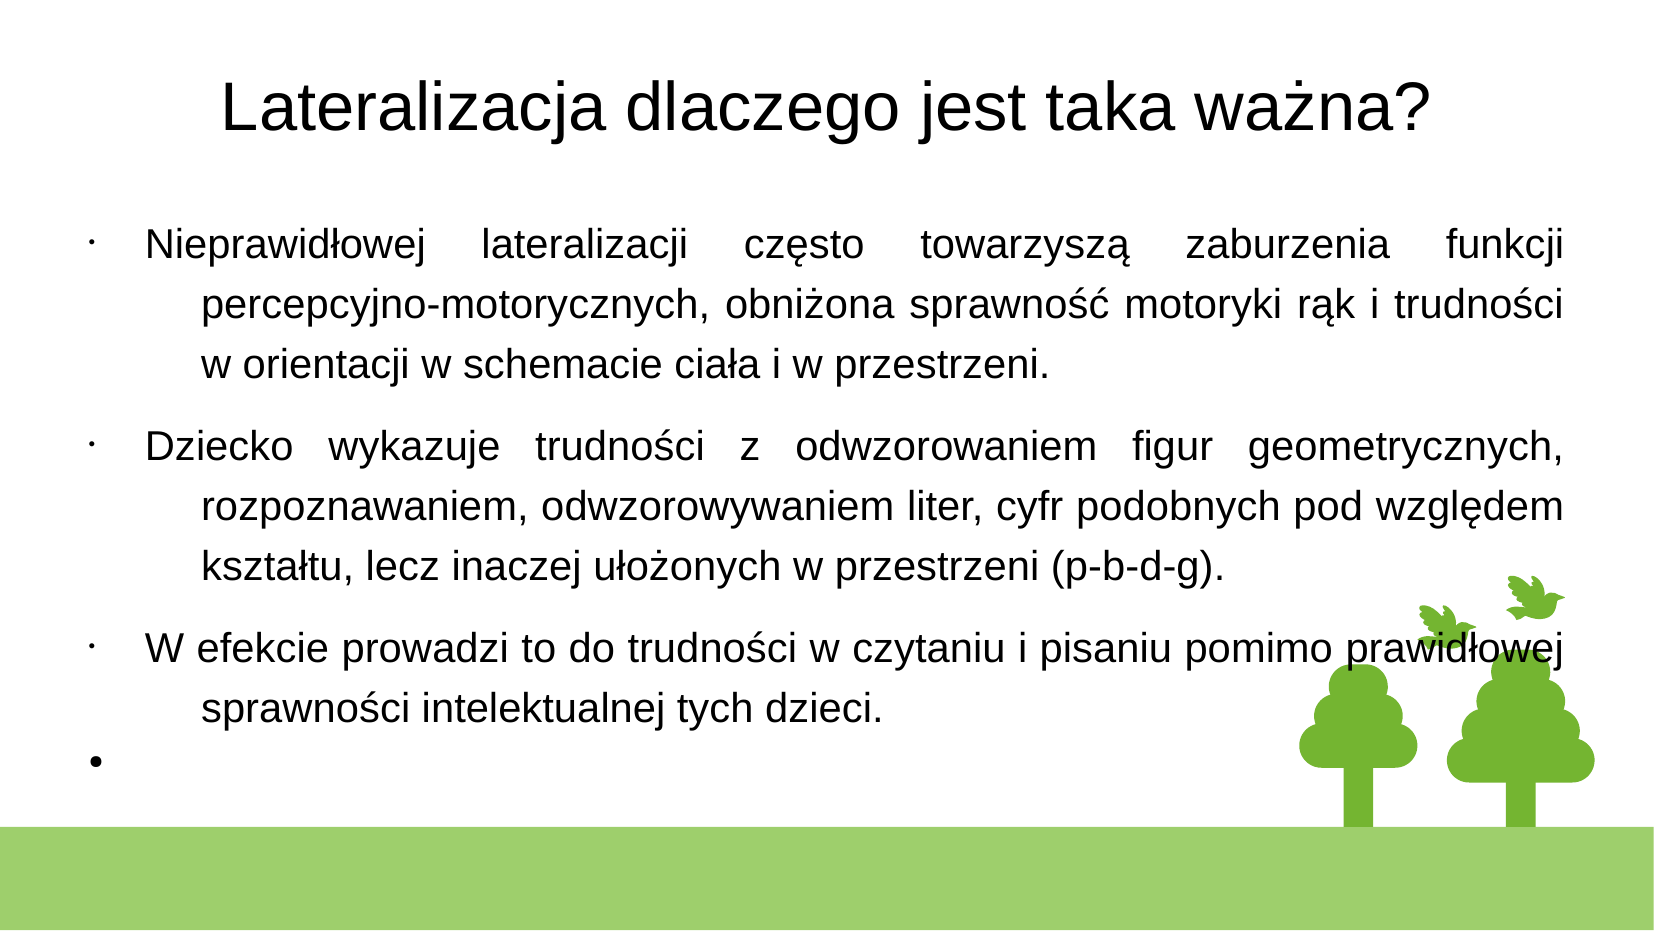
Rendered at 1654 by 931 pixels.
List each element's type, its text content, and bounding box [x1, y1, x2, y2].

title Lateralizacja dlaczego jest taka ważna? [88, 29, 1565, 178]
list Nieprawidłowej lateralizacji często towarzyszą zaburzenia funkcji percepcyjno-motorycznych, obniżona sprawność motoryki rąk i trudności w orientacji w schemacie ciała i w przestrzeni. Dziecko wykazuje trudności z odwzorowaniem figur geometrycznych, rozpoznawaniem, odwzorowywaniem liter, cyfr podobnych pod względem kształtu, lecz inaczej ułożonych w przestrzeni (p-b-d-g). W efekcie prowadzi to do trudności w czytaniu i pisaniu pomimo prawidłowej sprawności intelektualnej tych dzieci. [88, 206, 1565, 739]
